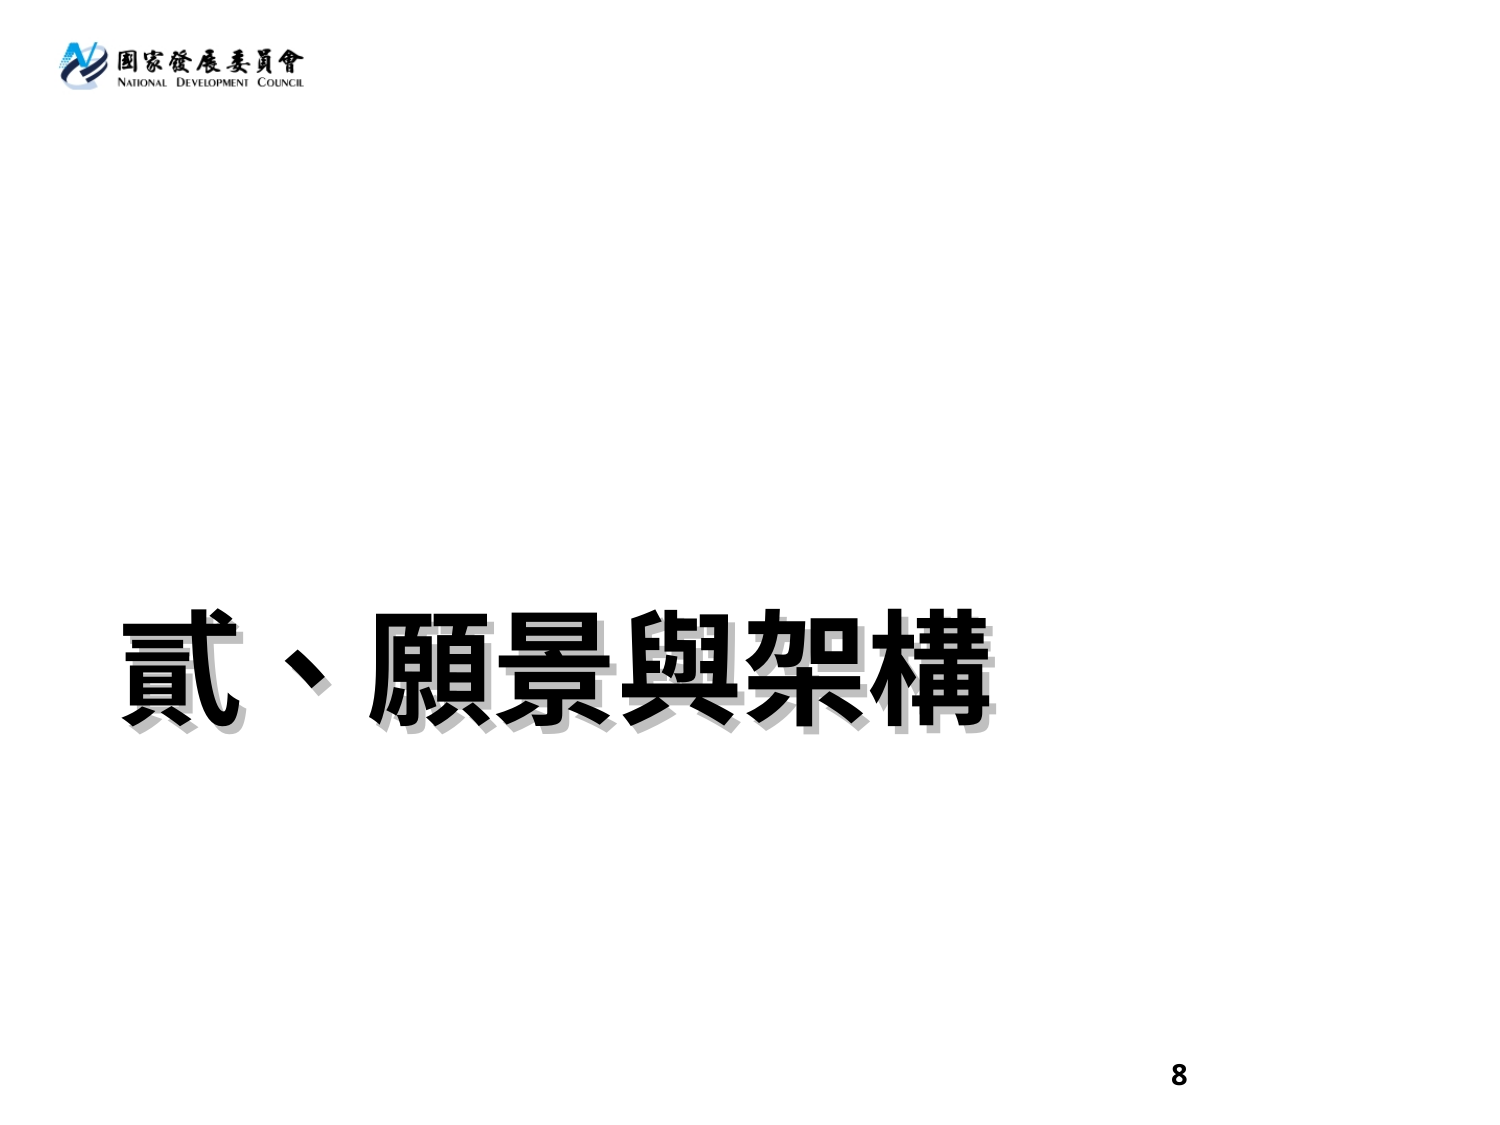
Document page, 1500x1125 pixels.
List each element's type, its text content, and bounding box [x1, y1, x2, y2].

title 貳、願景與架構 [102, 280, 1397, 749]
text_box 8 [1156, 1045, 1500, 1106]
